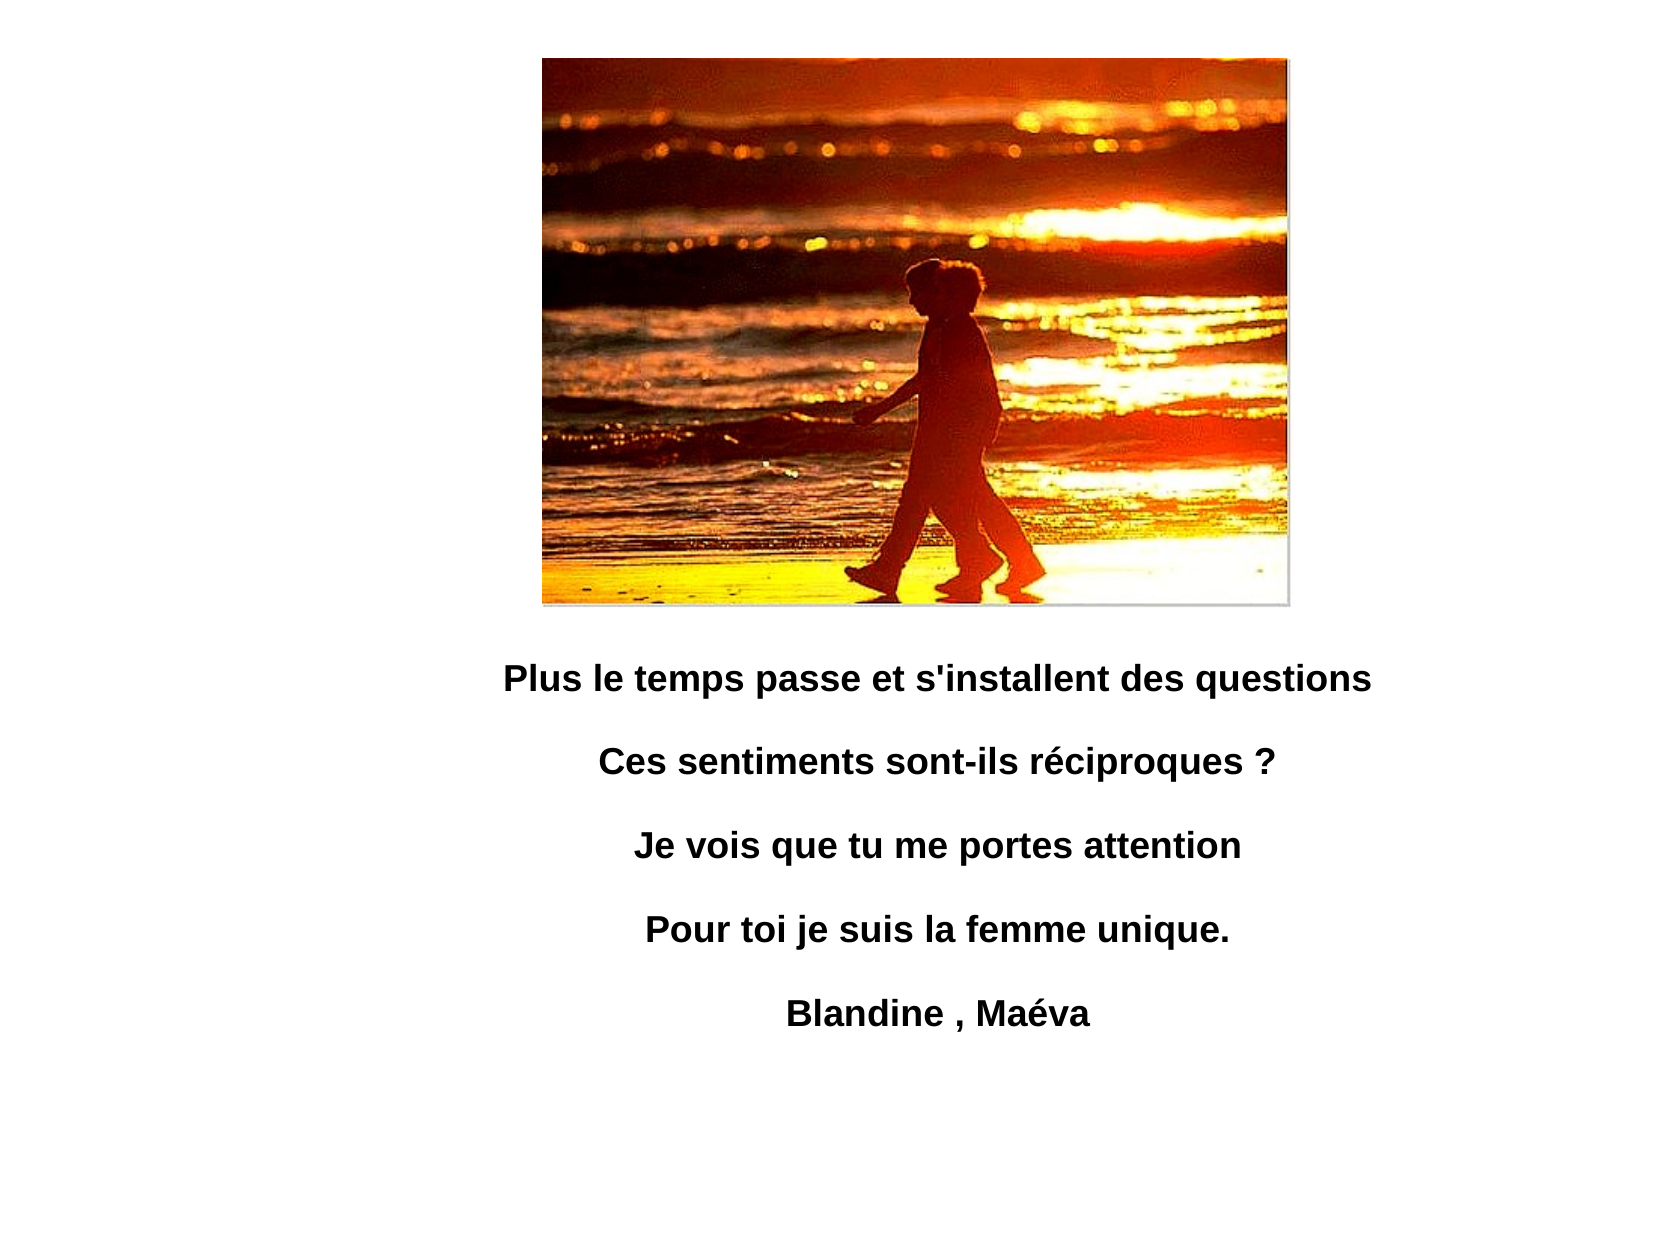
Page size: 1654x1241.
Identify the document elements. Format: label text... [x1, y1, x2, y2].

text_box Plus le temps passe et s'installent des questions Ces sentiments sont-ils réciproques ? Je vois que tu me portes attention Pour toi je suis la femme unique. Blandine , Maéva [488, 649, 1388, 1097]
picture [542, 58, 1295, 612]
